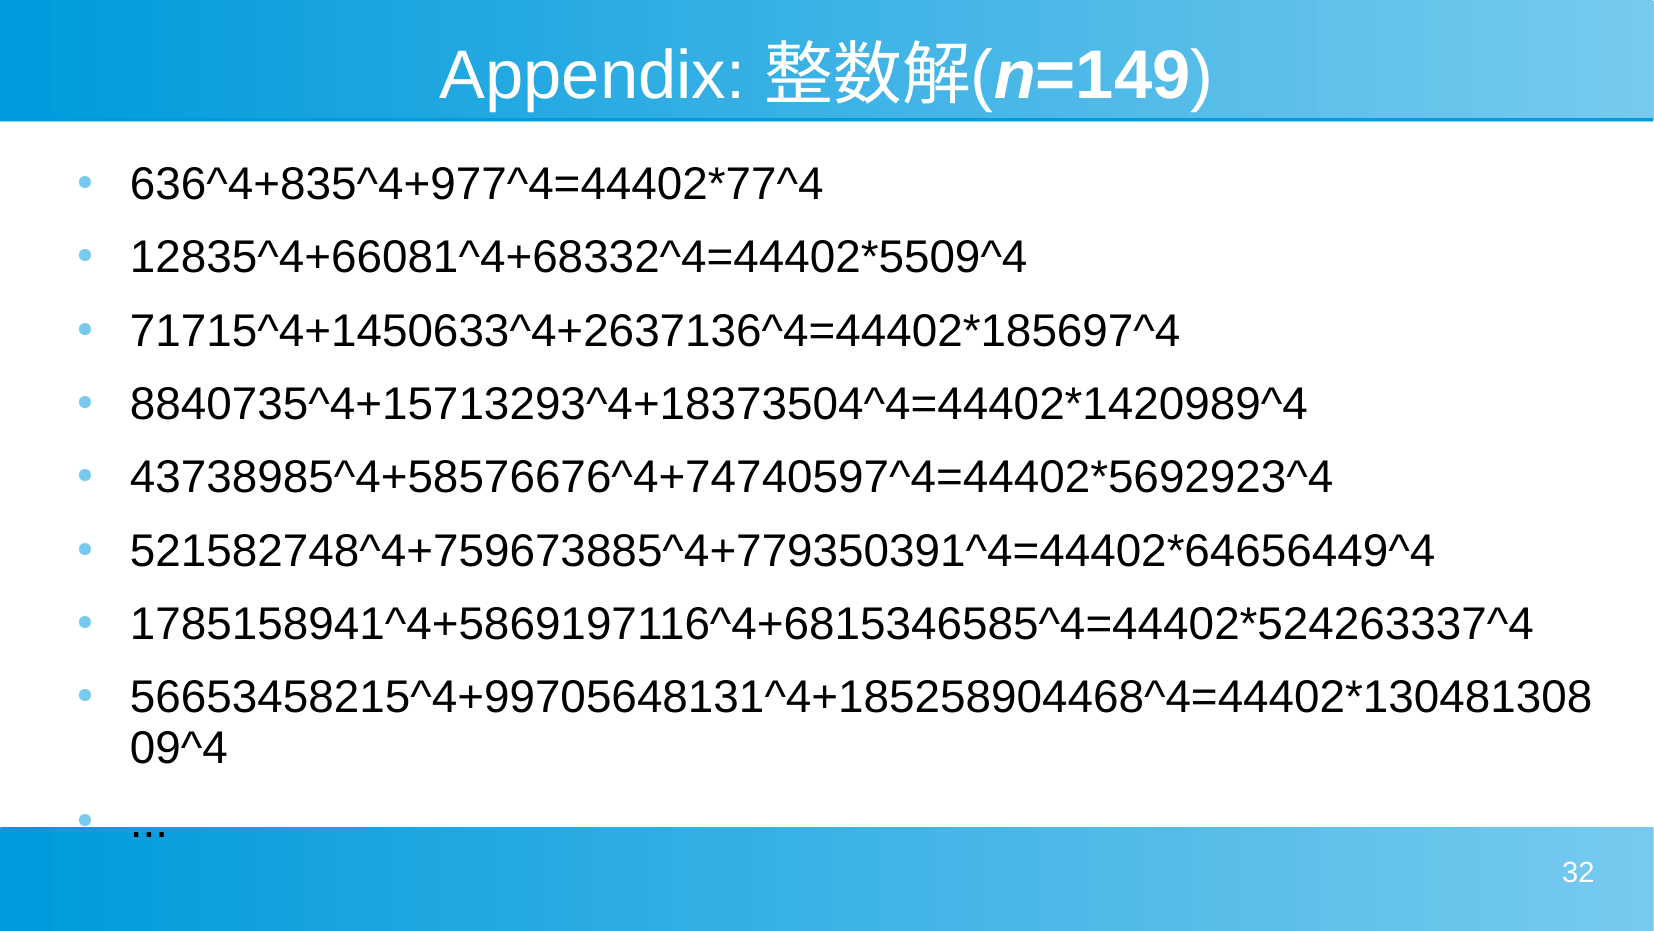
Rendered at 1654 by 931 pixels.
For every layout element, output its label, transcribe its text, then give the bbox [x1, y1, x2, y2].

title Appendix: 整数解(n=149) [59, 29, 1595, 108]
list 636^4+835^4+977^4=44402*77^4 12835^4+66081^4+68332^4=44402*5509^4 71715^4+1450633^4+2637136^4=44402*185697^4 8840735^4+15713293^4+18373504^4=44402*1420989^4 43738985^4+58576676^4+74740597^4=44402*5692923^4 521582748^4+759673885^4+779350391^4=44402*64656449^4 1785158941^4+5869197116^4+6815346585^4=44402*524263337^4 56653458215^4+99705648131^4+185258904468^4=44402*13048130809^4 ... [59, 121, 1595, 857]
